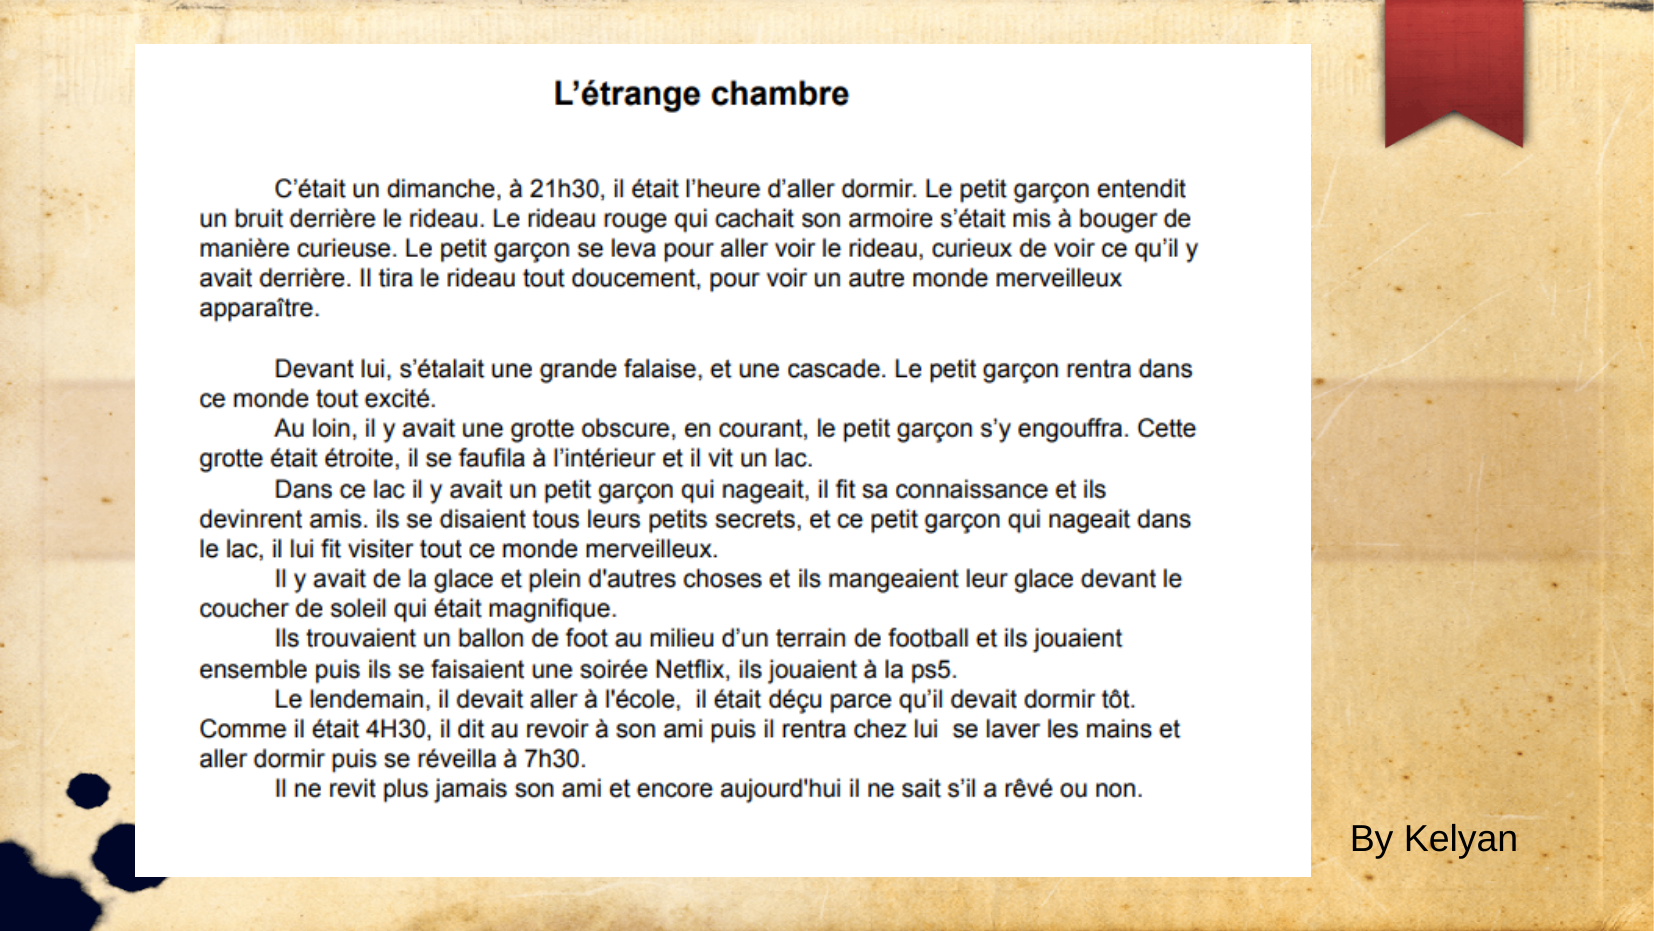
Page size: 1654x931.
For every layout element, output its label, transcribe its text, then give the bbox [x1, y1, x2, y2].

picture [0, 0, 1654, 931]
text_box By Kelyan [1335, 810, 1591, 867]
